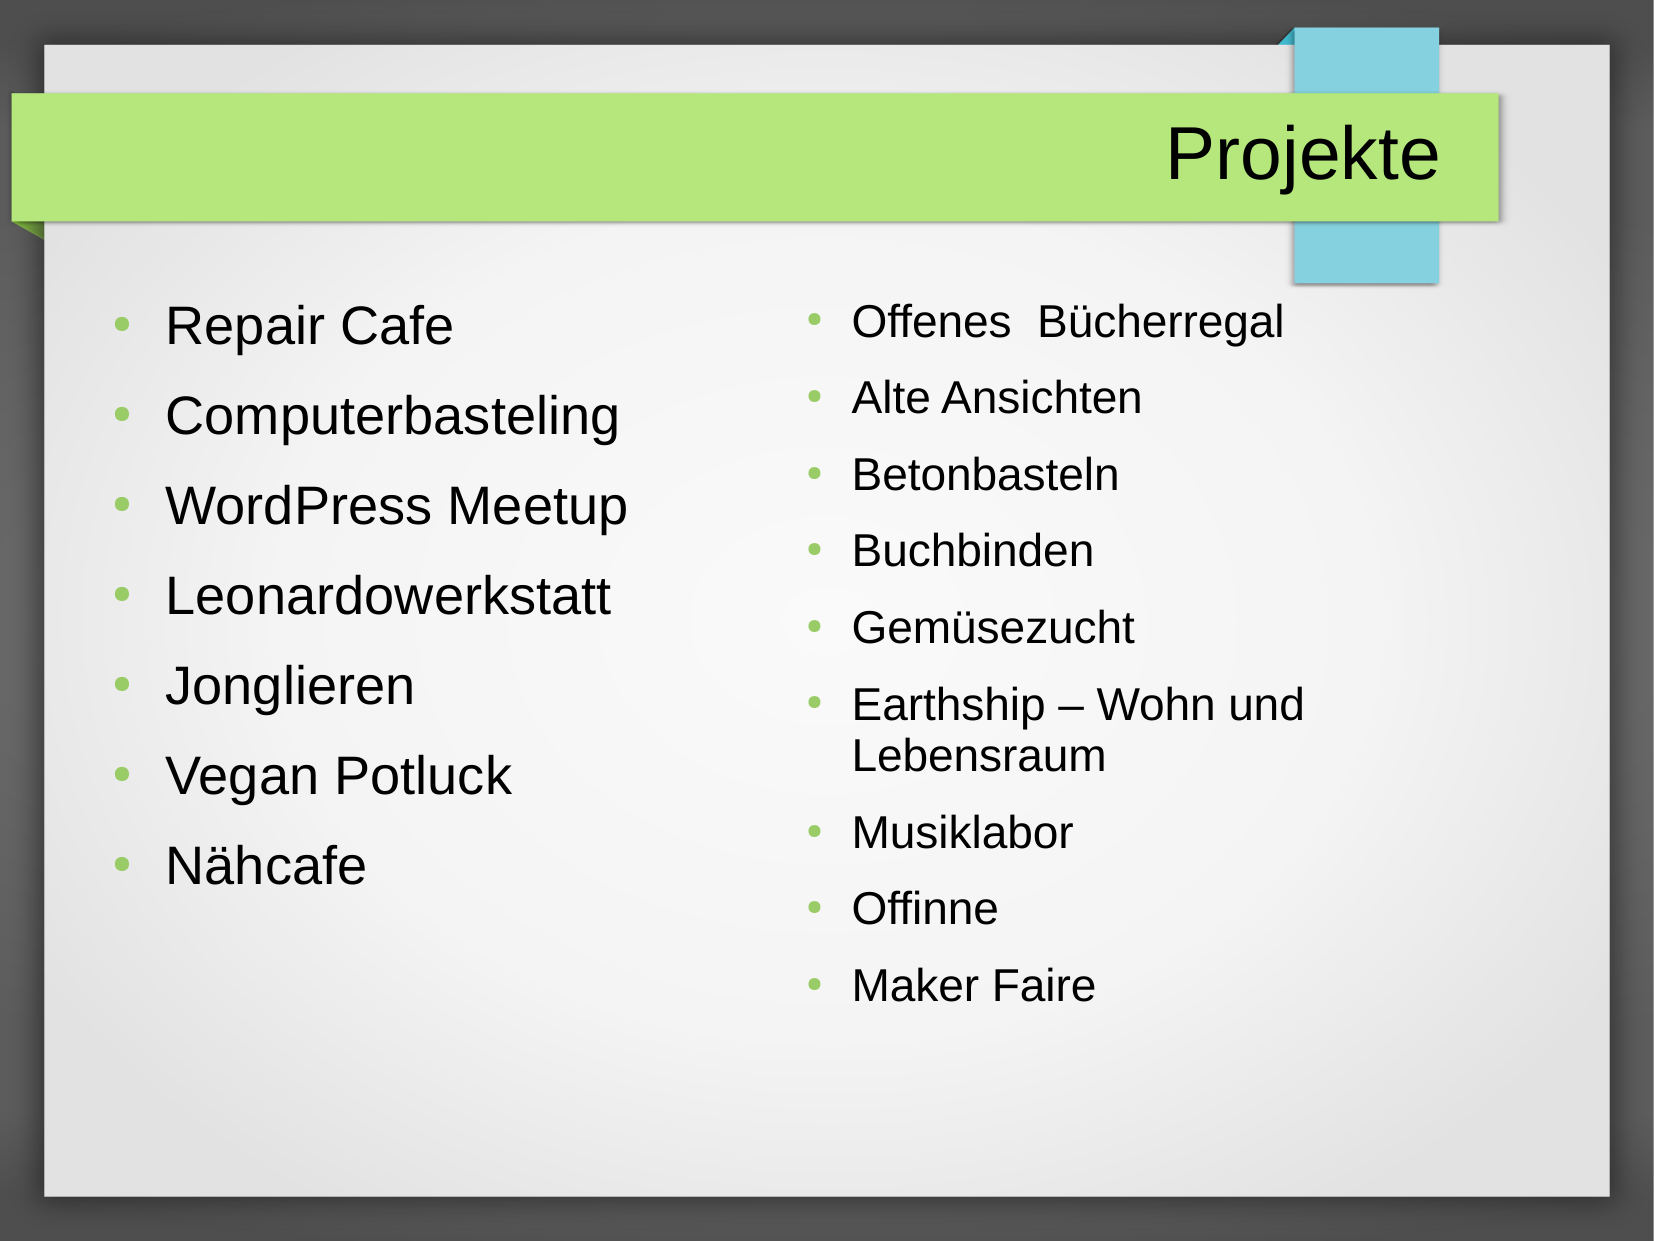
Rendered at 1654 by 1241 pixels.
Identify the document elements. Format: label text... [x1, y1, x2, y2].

list Repair Cafe Computerbasteling WordPress Meetup Leonardowerkstatt Jonglieren Vegan Potluck Nähcafe [94, 295, 875, 1015]
list Offenes Bücherregal Alte Ansichten Betonbasteln Buchbinden Gemüsezucht Earthship – Wohn und Lebensraum Musiklabor Offinne Maker Faire [875, 295, 1571, 1015]
title Projekte [259, 94, 1441, 213]
picture [0, 0, 1654, 1241]
